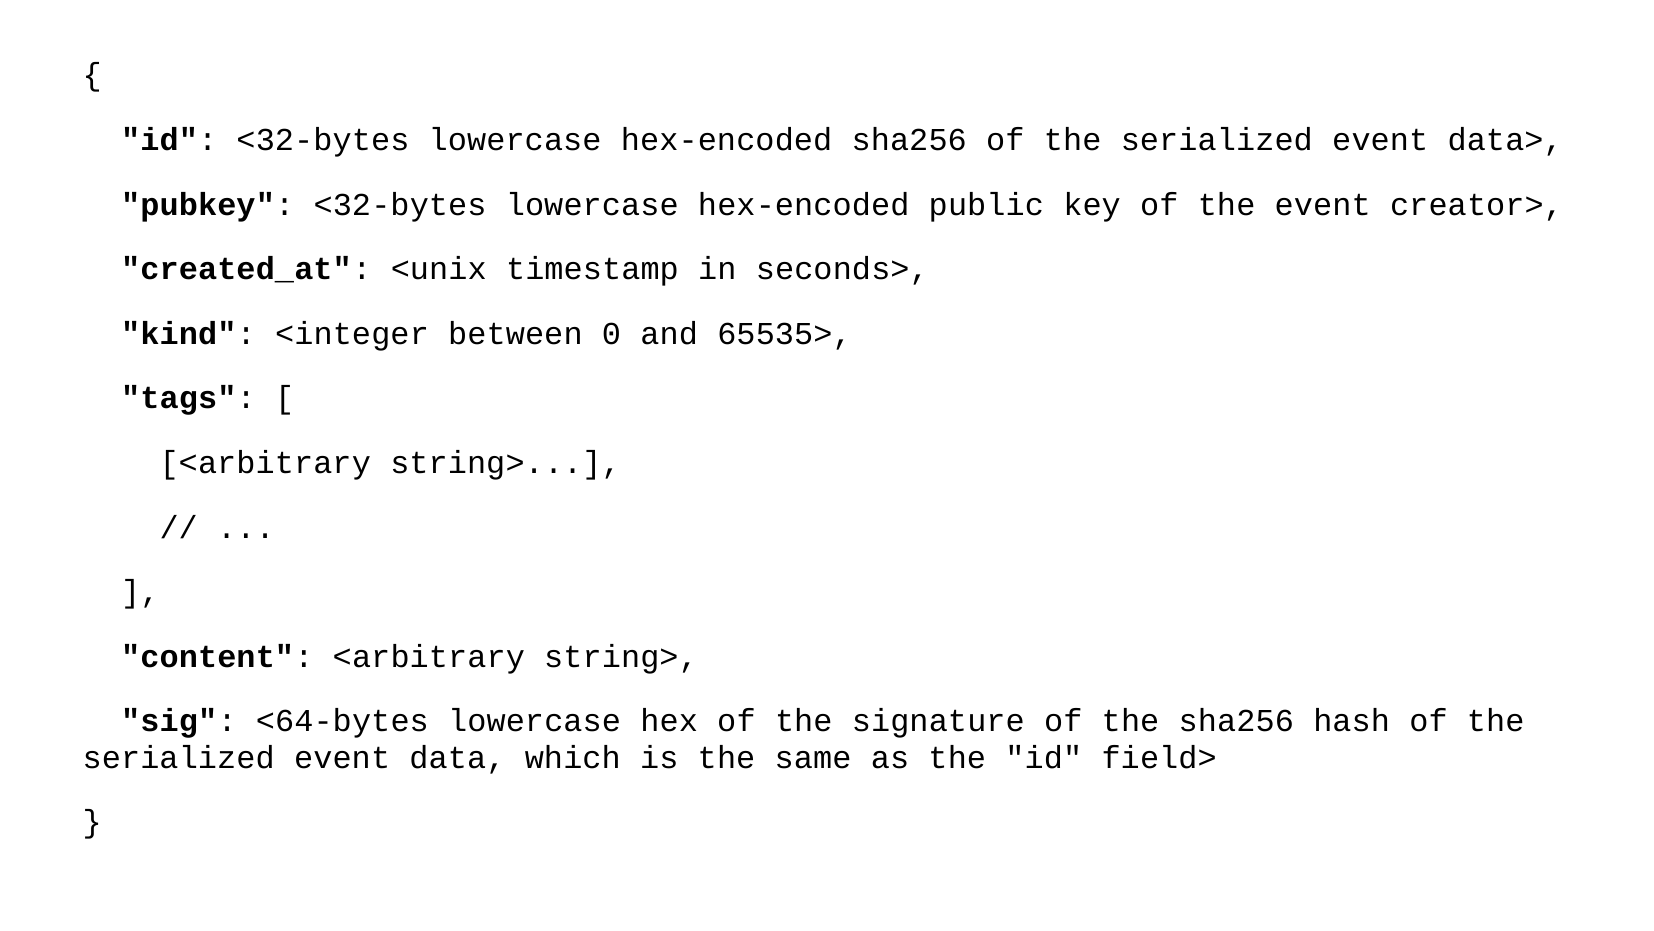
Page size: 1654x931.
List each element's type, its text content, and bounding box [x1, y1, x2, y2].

list { "id": <32-bytes lowercase hex-encoded sha256 of the serialized event data>, "pubkey": <32-bytes lowercase hex-encoded public key of the event creator>, "created_at": <unix timestamp in seconds>, "kind": <integer between 0 and 65535>, "tags": [ [<arbitrary string>...], // ... ], "content": <arbitrary string>, "sig": <64-bytes lowercase hex of the signature of the sha256 hash of the serialized event data, which is the same as the "id" field> } [82, 59, 1571, 886]
